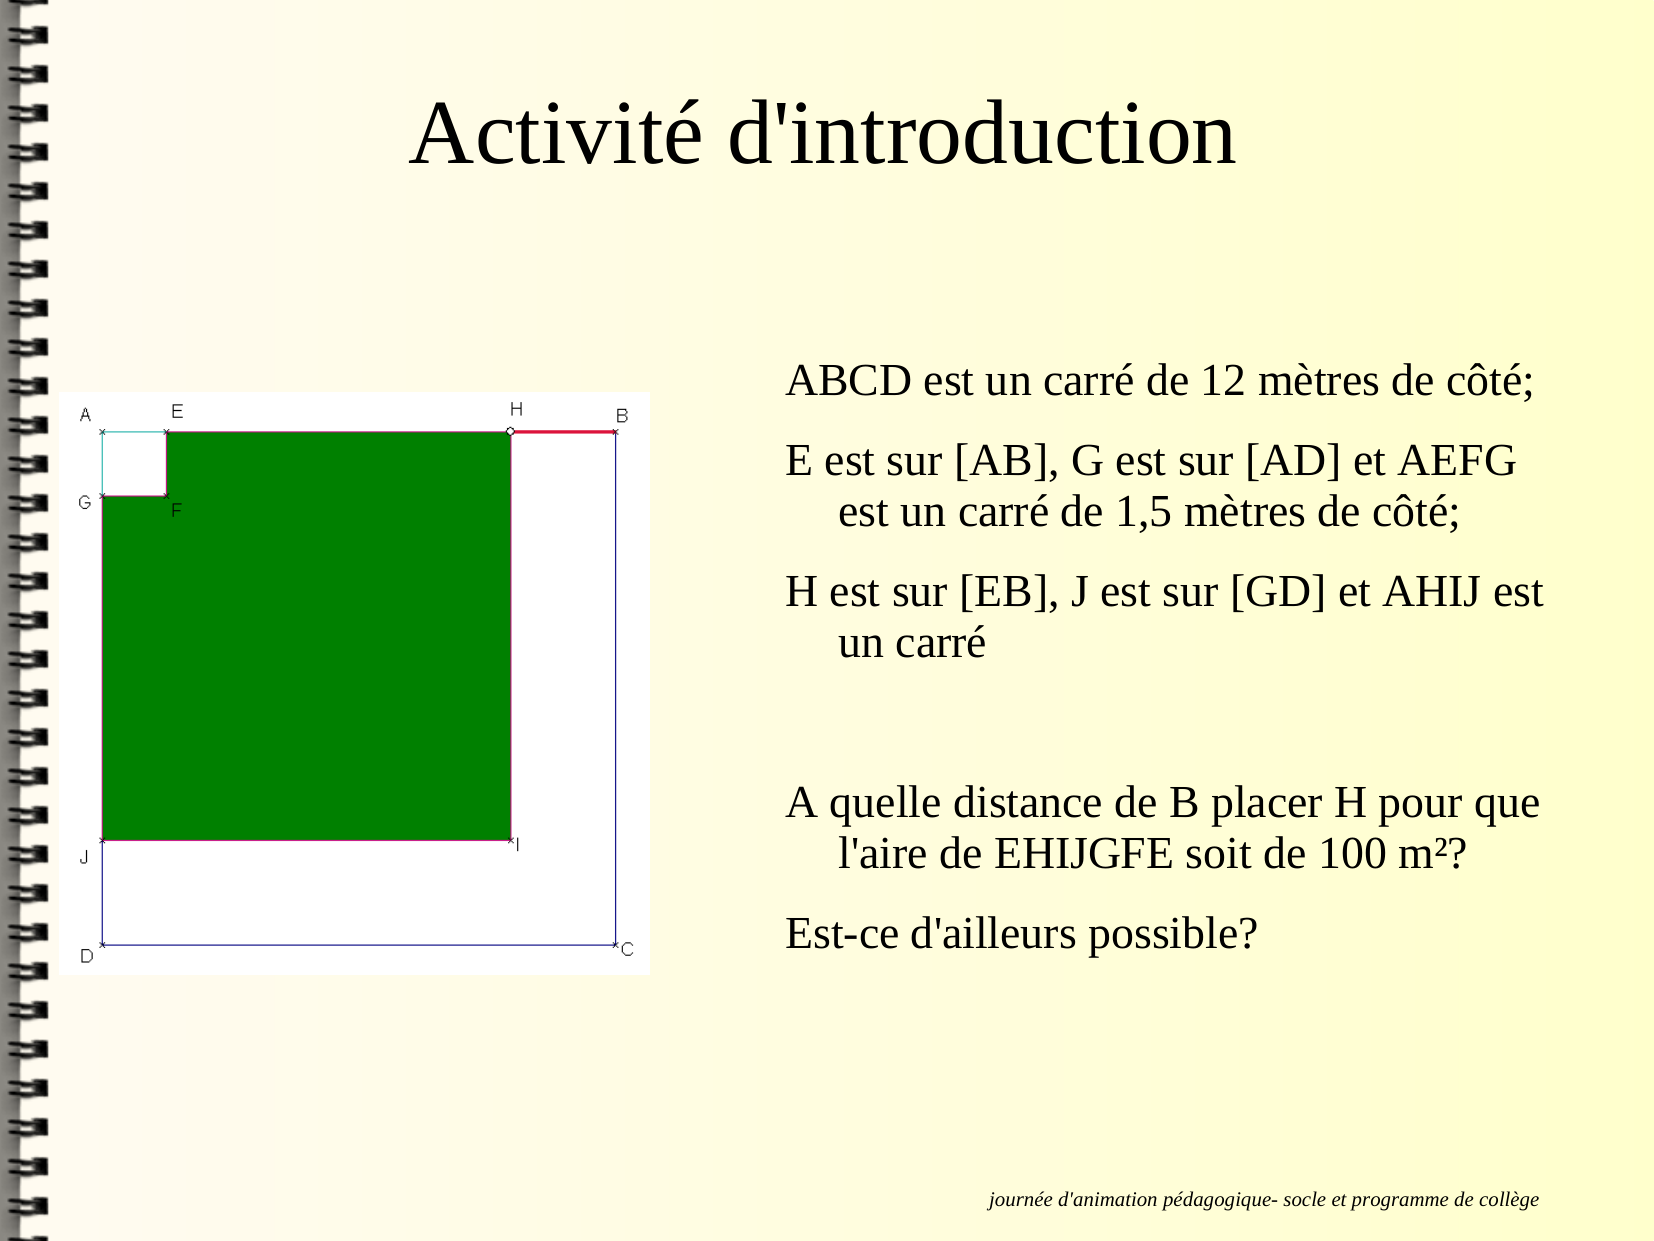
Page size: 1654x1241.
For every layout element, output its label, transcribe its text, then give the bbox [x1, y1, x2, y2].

picture [0, 0, 1654, 1241]
title Activité d'introduction [118, 29, 1531, 237]
text_box journée d'animation pédagogique- socle et programme de collège [974, 1181, 1654, 1220]
list ABCD est un carré de 12 mètres de côté; E est sur [AB], G est sur [AD] et AEFG est un carré de 1,5 mètres de côté; H est sur [EB], J est sur [GD] et AHIJ est un carré A quelle distance de B placer H pour que l'aire de EHIJGFE soit de 100 m²? Est-ce d'ailleurs possible? [767, 354, 1565, 1034]
